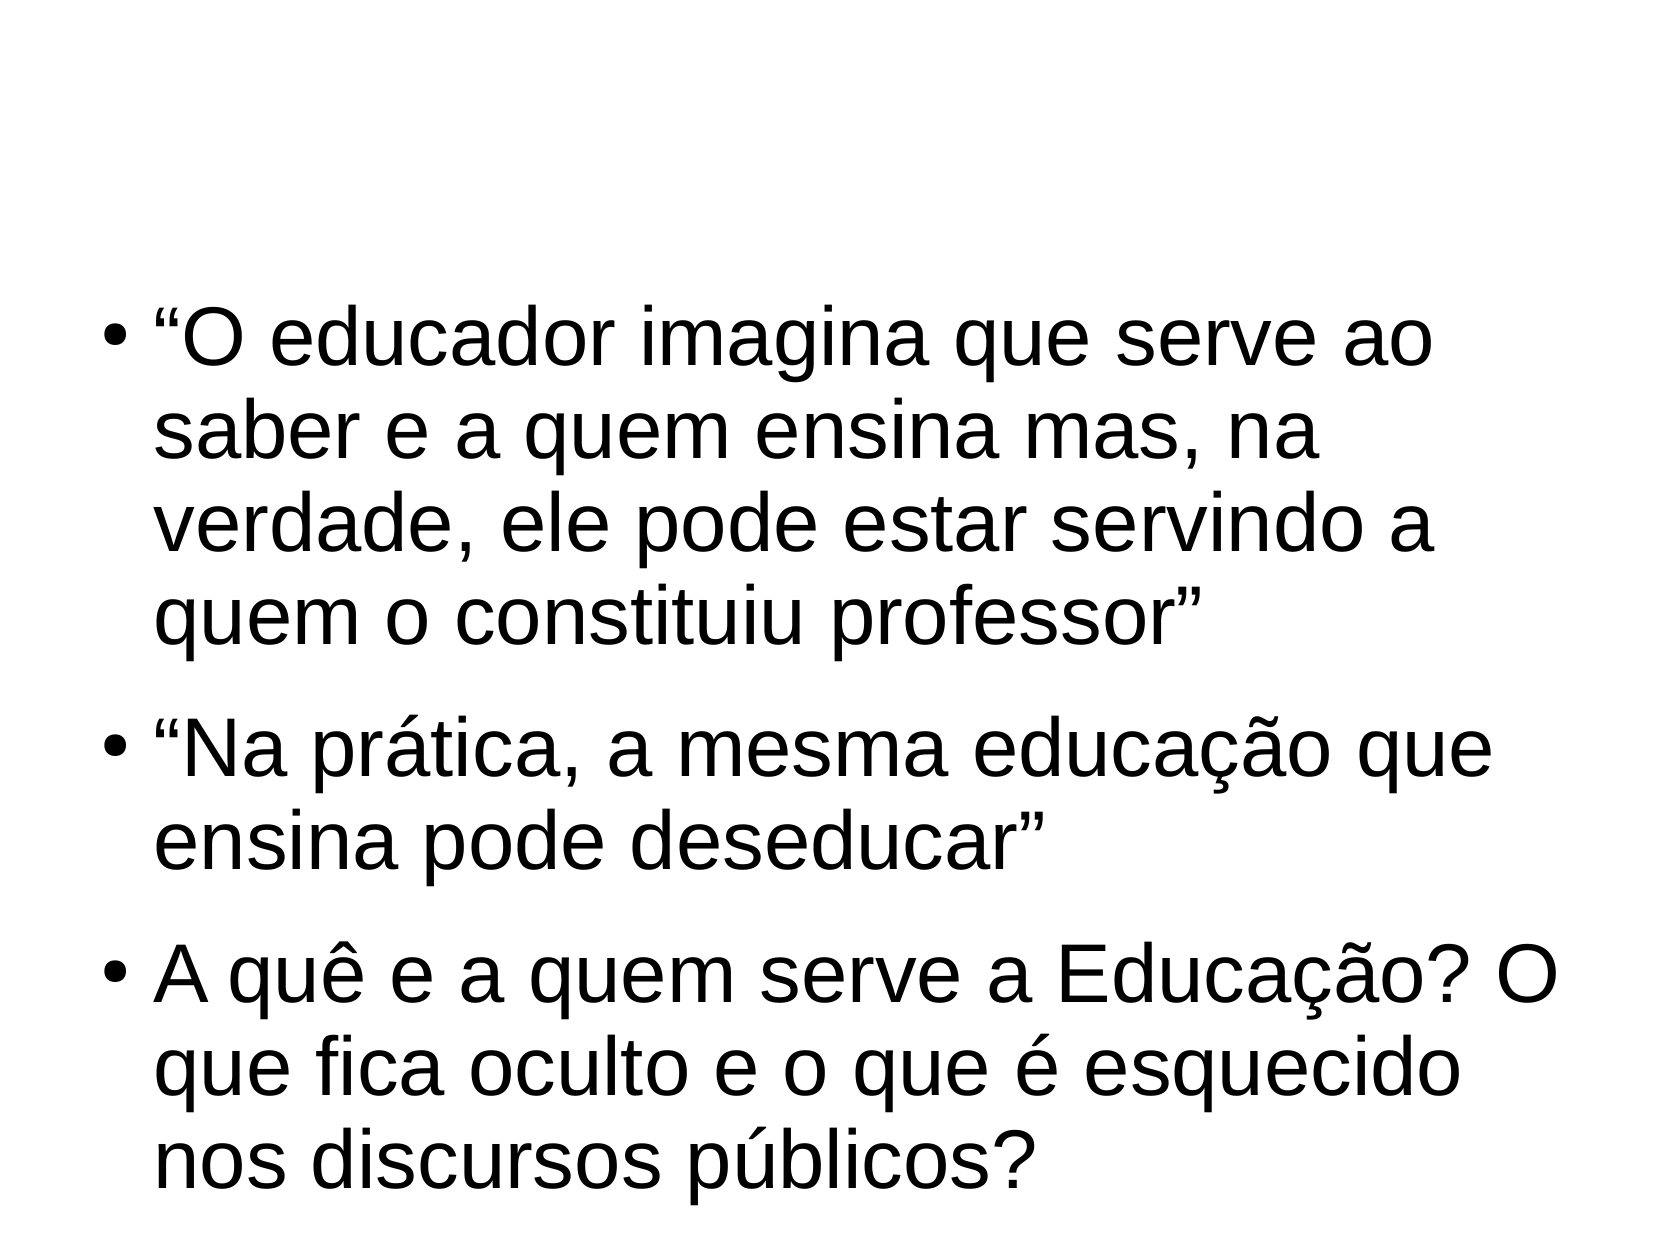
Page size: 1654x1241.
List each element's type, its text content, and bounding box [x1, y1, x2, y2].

list “O educador imagina que serve ao saber e a quem ensina mas, na verdade, ele pode estar servindo a quem o constituiu professor” “Na prática, a mesma educação que ensina pode deseducar” A quê e a quem serve a Educação? O que fica oculto e o que é esquecido nos discursos públicos? [82, 290, 1571, 1010]
